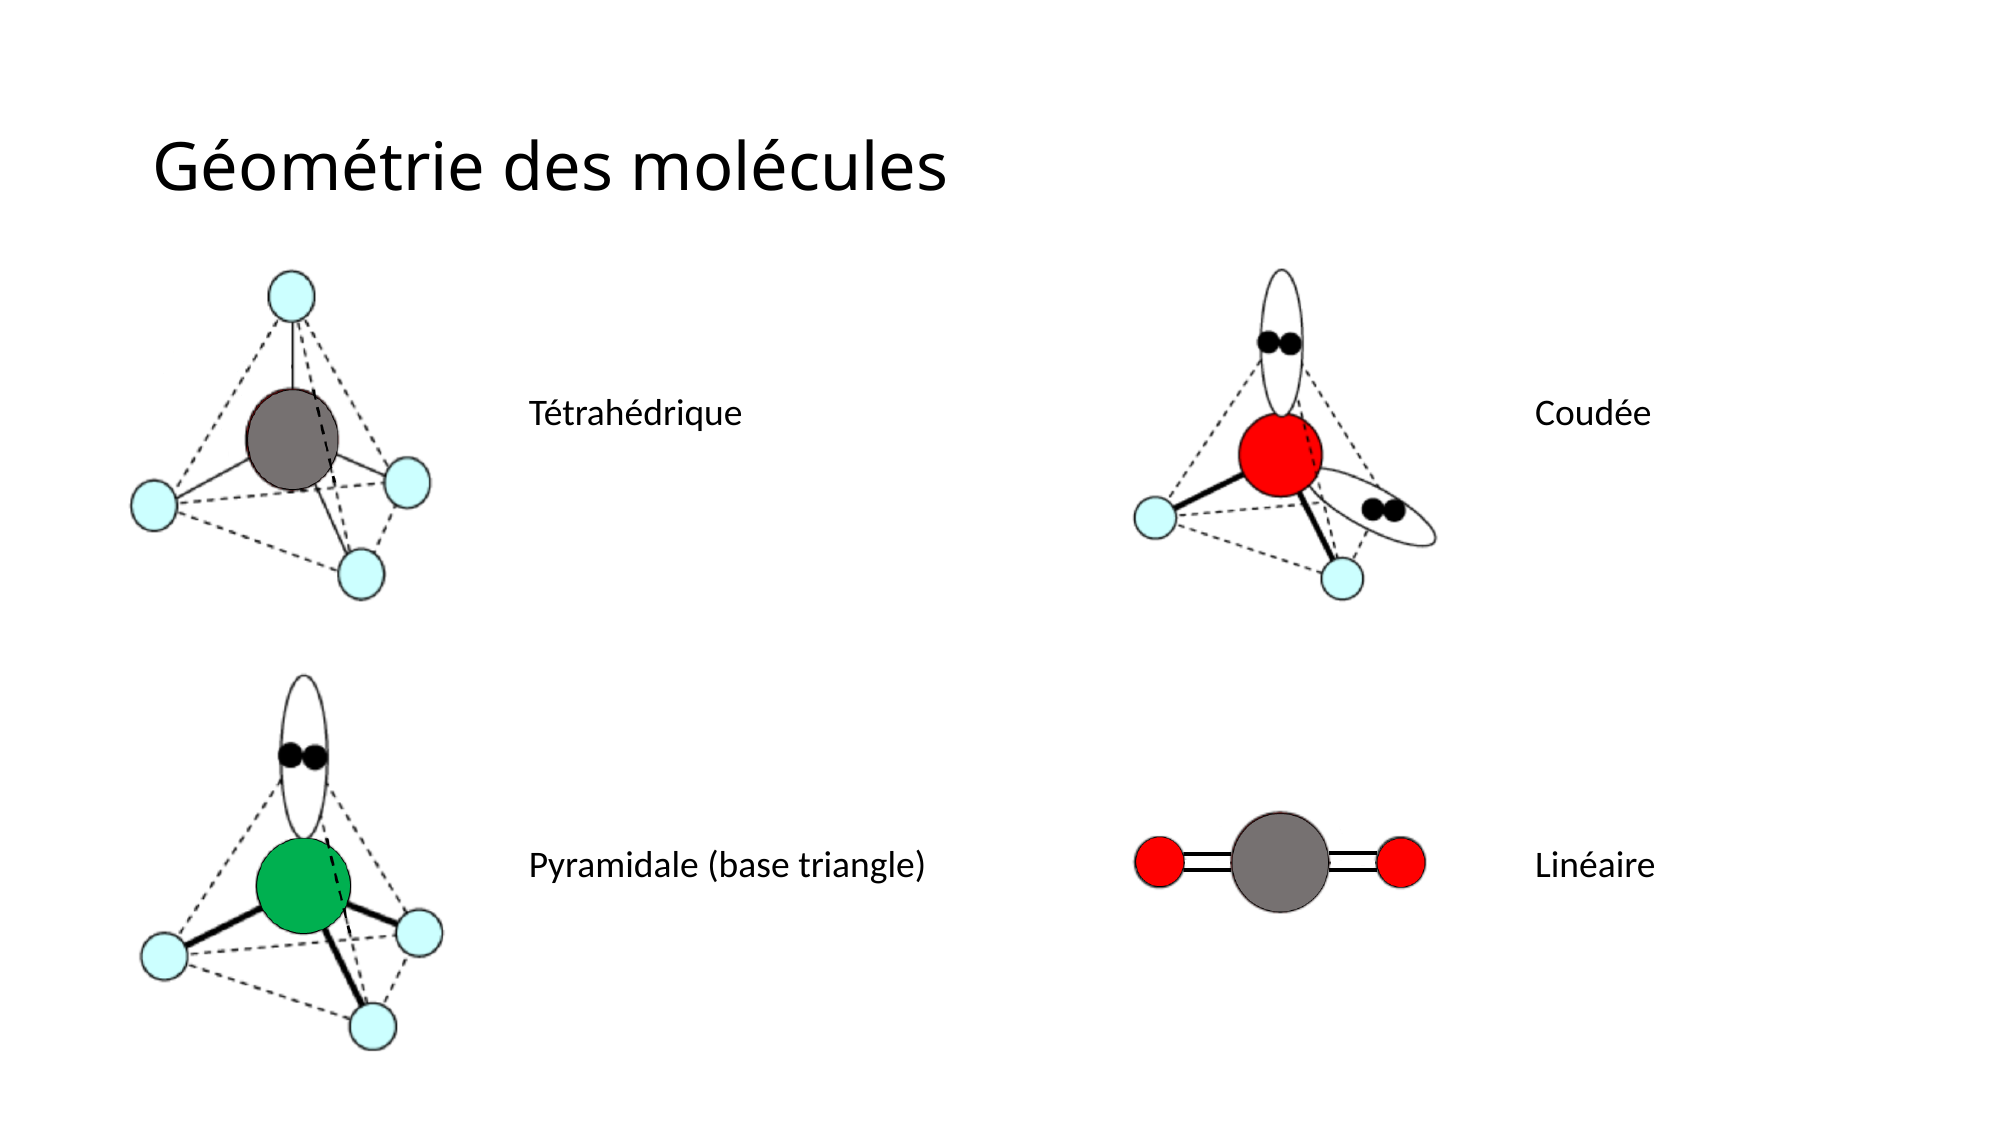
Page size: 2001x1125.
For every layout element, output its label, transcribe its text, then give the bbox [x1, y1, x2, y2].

picture [1130, 808, 1442, 918]
text_box Coudée [1520, 380, 1971, 442]
text_box Tétrahédrique [513, 380, 964, 442]
text_box Pyramidale (base triangle) [513, 832, 964, 894]
picture [125, 265, 435, 602]
text_box Linéaire [1520, 832, 1971, 894]
title Géométrie des molécules [137, 59, 1863, 278]
picture [1130, 265, 1442, 604]
picture [137, 669, 448, 1057]
